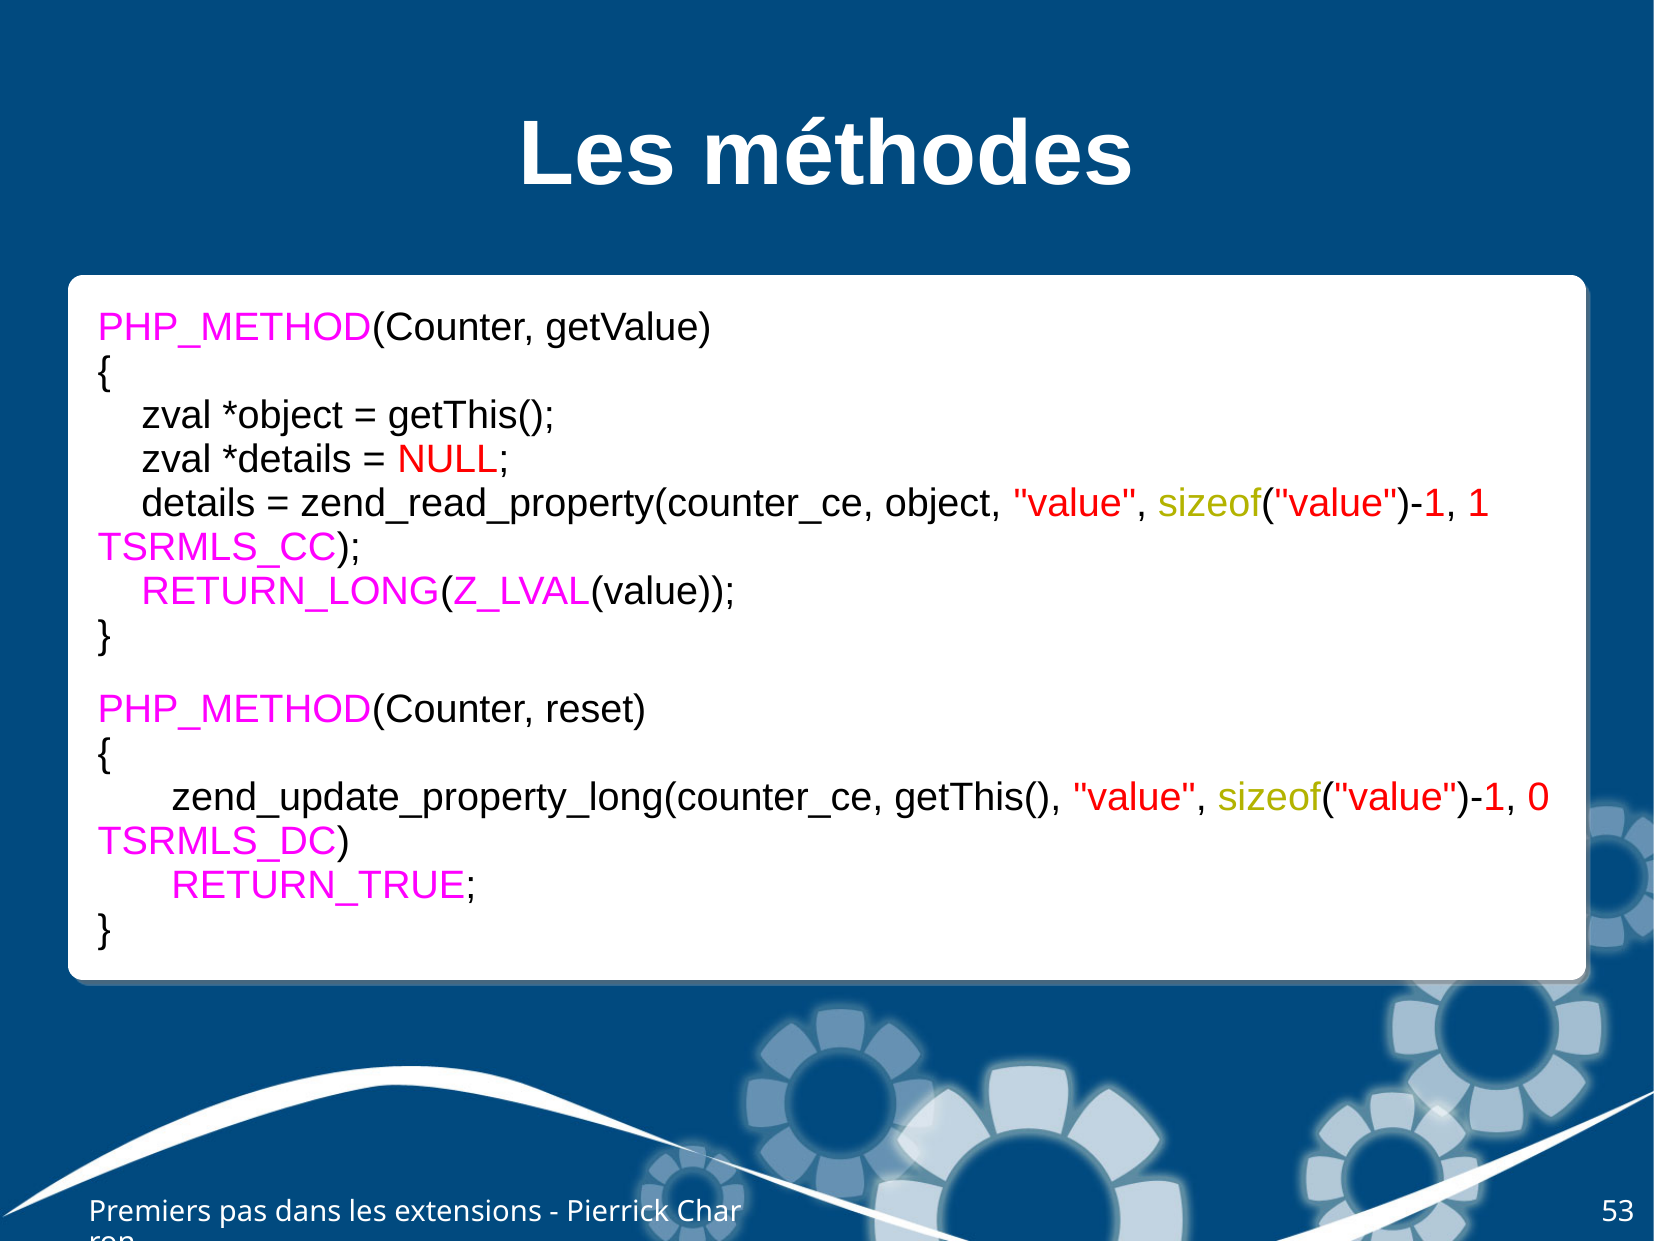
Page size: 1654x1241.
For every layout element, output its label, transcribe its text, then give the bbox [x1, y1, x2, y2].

list PHP_METHOD(Counter, getValue) { zval *object = getThis(); zval *details = NULL; details = zend_read_property(counter_ce, object, "value", sizeof("value")-1, 1 TSRMLS_CC); RETURN_LONG(Z_LVAL(value)); } PHP_METHOD(Counter, reset) { zend_update_property_long(counter_ce, getThis(), "value", sizeof("value")-1, 0 TSRMLS_DC) RETURN_TRUE; } [82, 290, 1571, 966]
picture [0, 0, 1654, 1241]
title Les méthodes [82, 56, 1571, 250]
